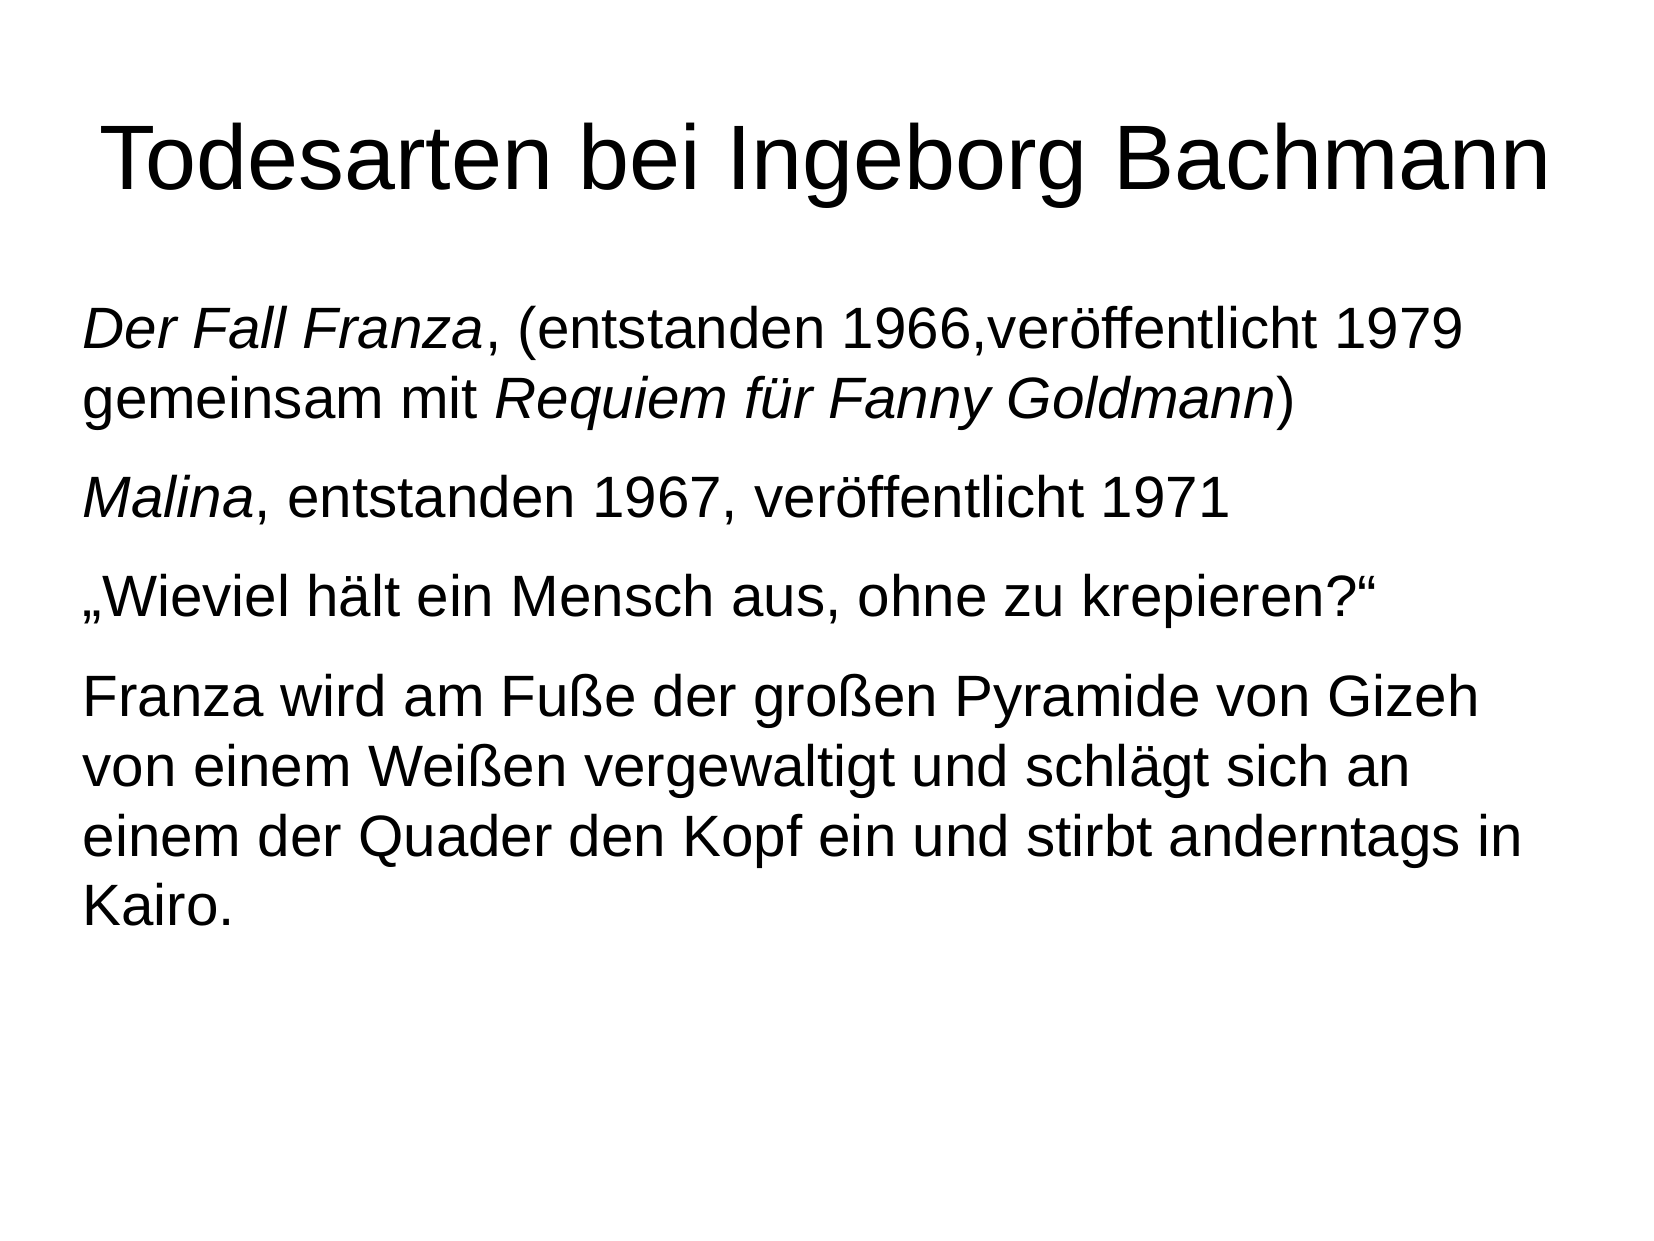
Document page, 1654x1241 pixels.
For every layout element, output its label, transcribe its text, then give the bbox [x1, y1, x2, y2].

list Der Fall Franza, (entstanden 1966,veröffentlicht 1979 gemeinsam mit Requiem für Fanny Goldmann) Malina, entstanden 1967, veröffentlicht 1971 „Wieviel hält ein Mensch aus, ohne zu krepieren?“ Franza wird am Fuße der großen Pyramide von Gizeh von einem Weißen vergewaltigt und schlägt sich an einem der Quader den Kopf ein und stirbt anderntags in Kairo. [82, 290, 1571, 1010]
title Todesarten bei Ingeborg Bachmann [82, 49, 1571, 257]
